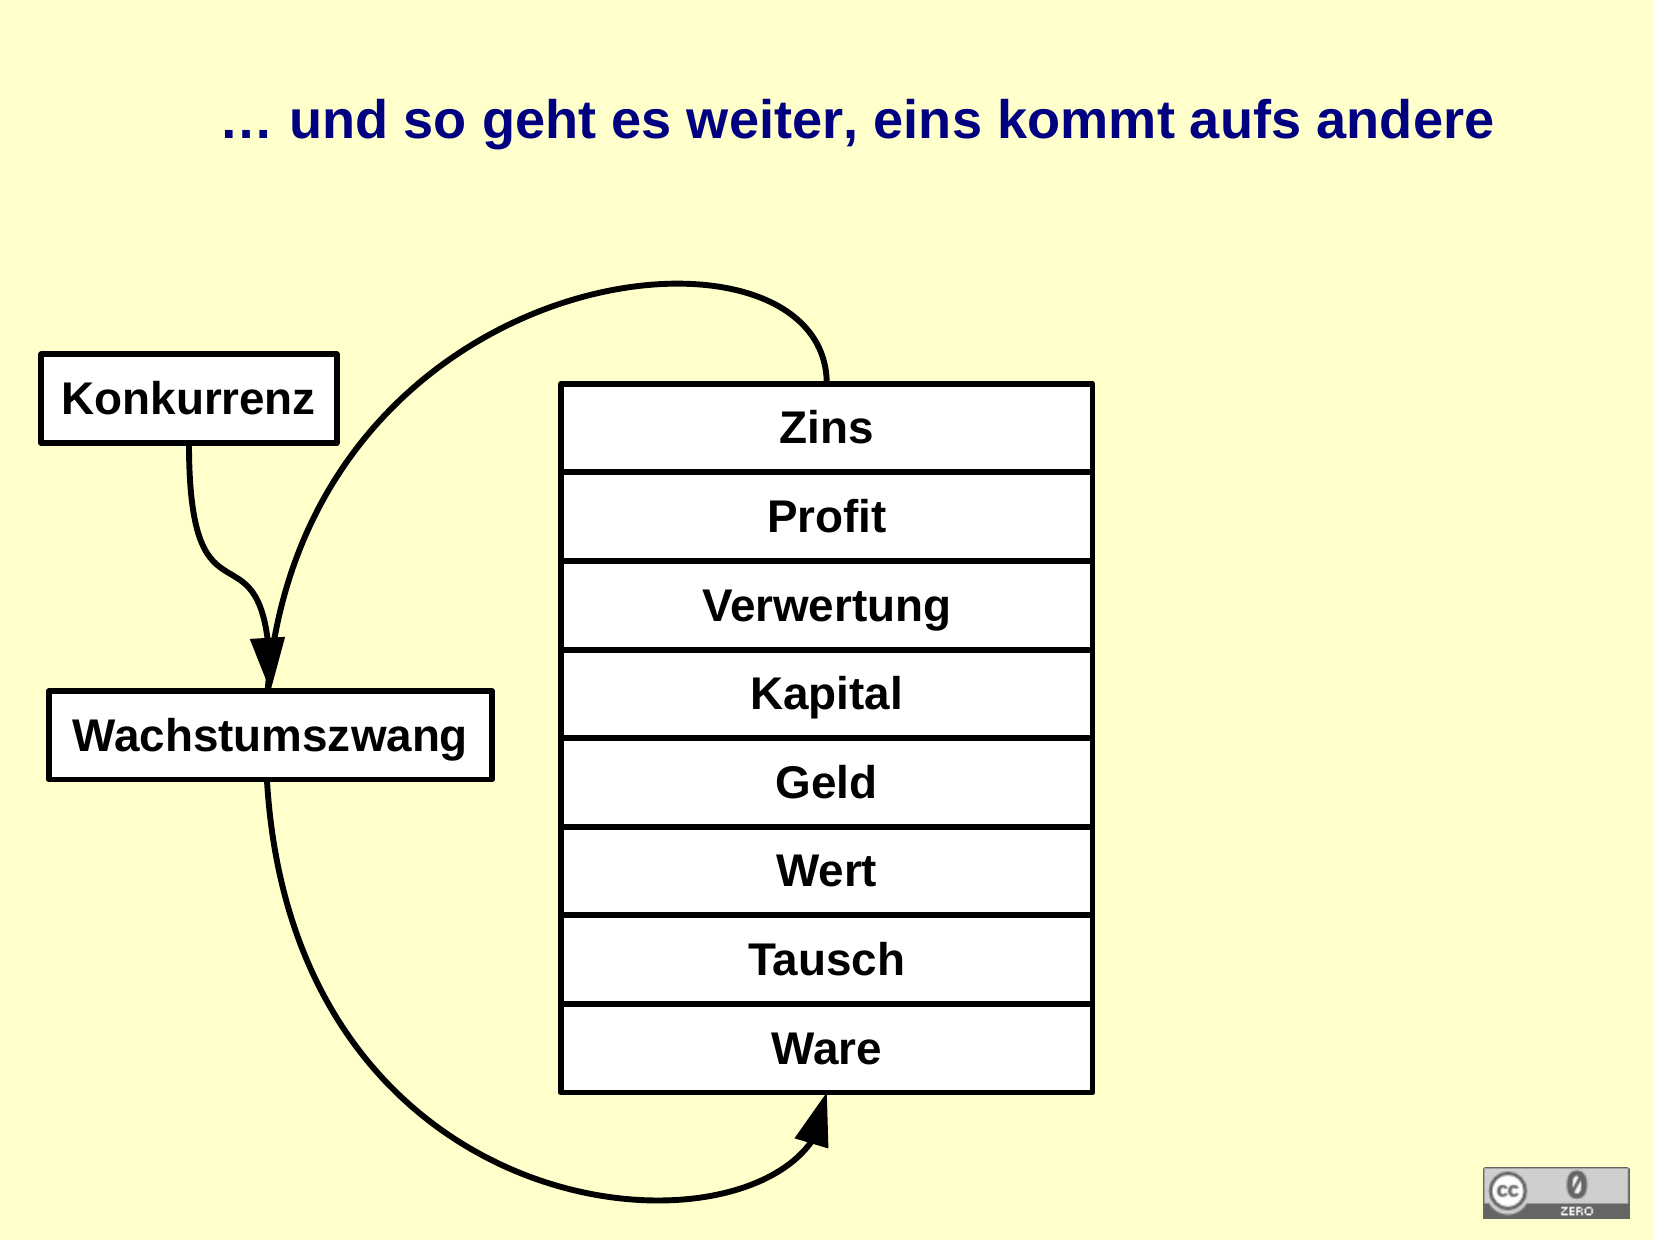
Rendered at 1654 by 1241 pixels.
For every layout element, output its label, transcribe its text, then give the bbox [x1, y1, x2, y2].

text_box Zins [561, 383, 1093, 473]
text_box Kapital [561, 650, 1093, 739]
text_box Ware [561, 1004, 1093, 1093]
text_box Konkurrenz [41, 354, 337, 443]
text_box Wachstumszwang [49, 690, 492, 780]
text_box Tausch [561, 916, 1093, 1004]
text_box Wert [561, 827, 1093, 916]
text_box Profit [561, 473, 1093, 562]
picture [1483, 1167, 1630, 1219]
text_box Verwertung [561, 562, 1093, 650]
text_box Geld [561, 739, 1093, 827]
title … und so geht es weiter, eins kommt aufs andere [121, 61, 1595, 178]
